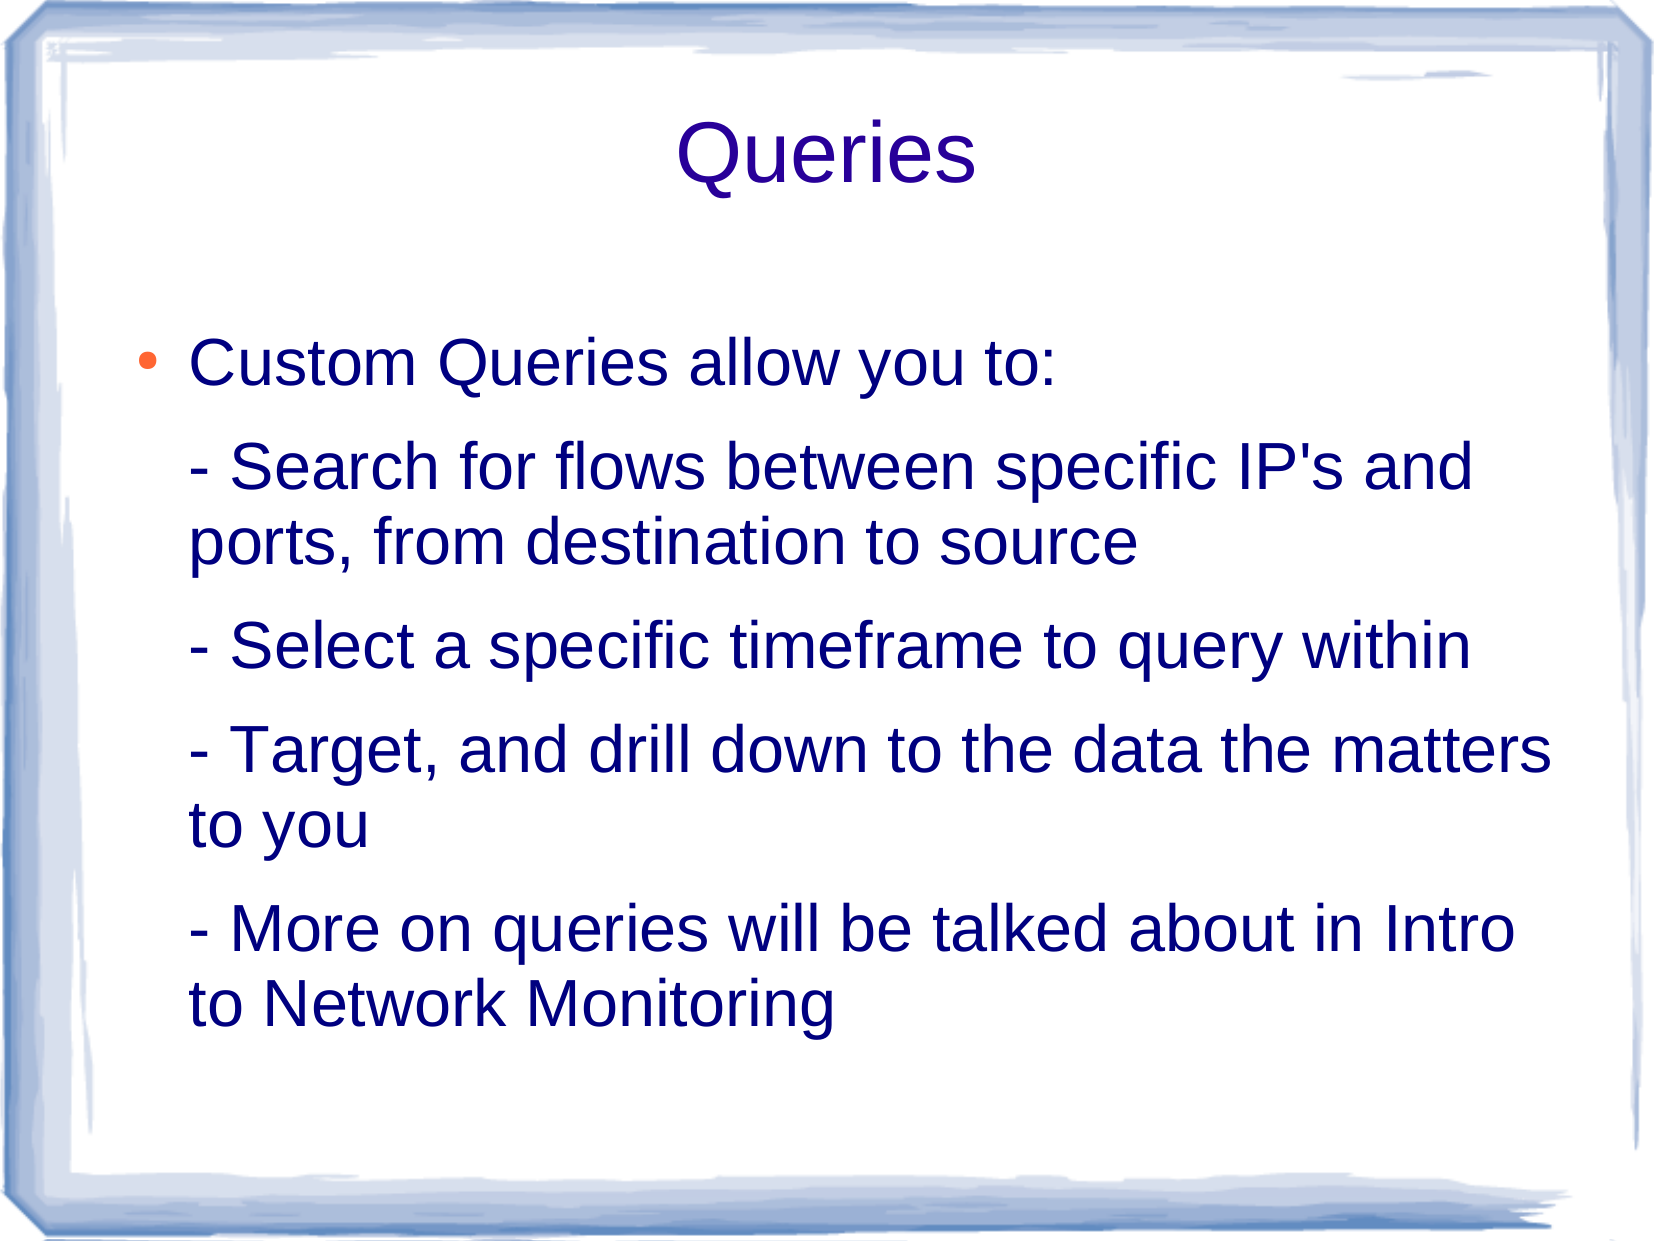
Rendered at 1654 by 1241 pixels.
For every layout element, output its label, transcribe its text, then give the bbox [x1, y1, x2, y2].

title Queries [82, 49, 1571, 257]
list Custom Queries allow you to: - Search for flows between specific IP's and ports, from destination to source - Select a specific timeframe to query within - Target, and drill down to the data the matters to you - More on queries will be talked about in Intro to Network Monitoring [118, 324, 1571, 1042]
picture [0, 0, 1654, 1241]
